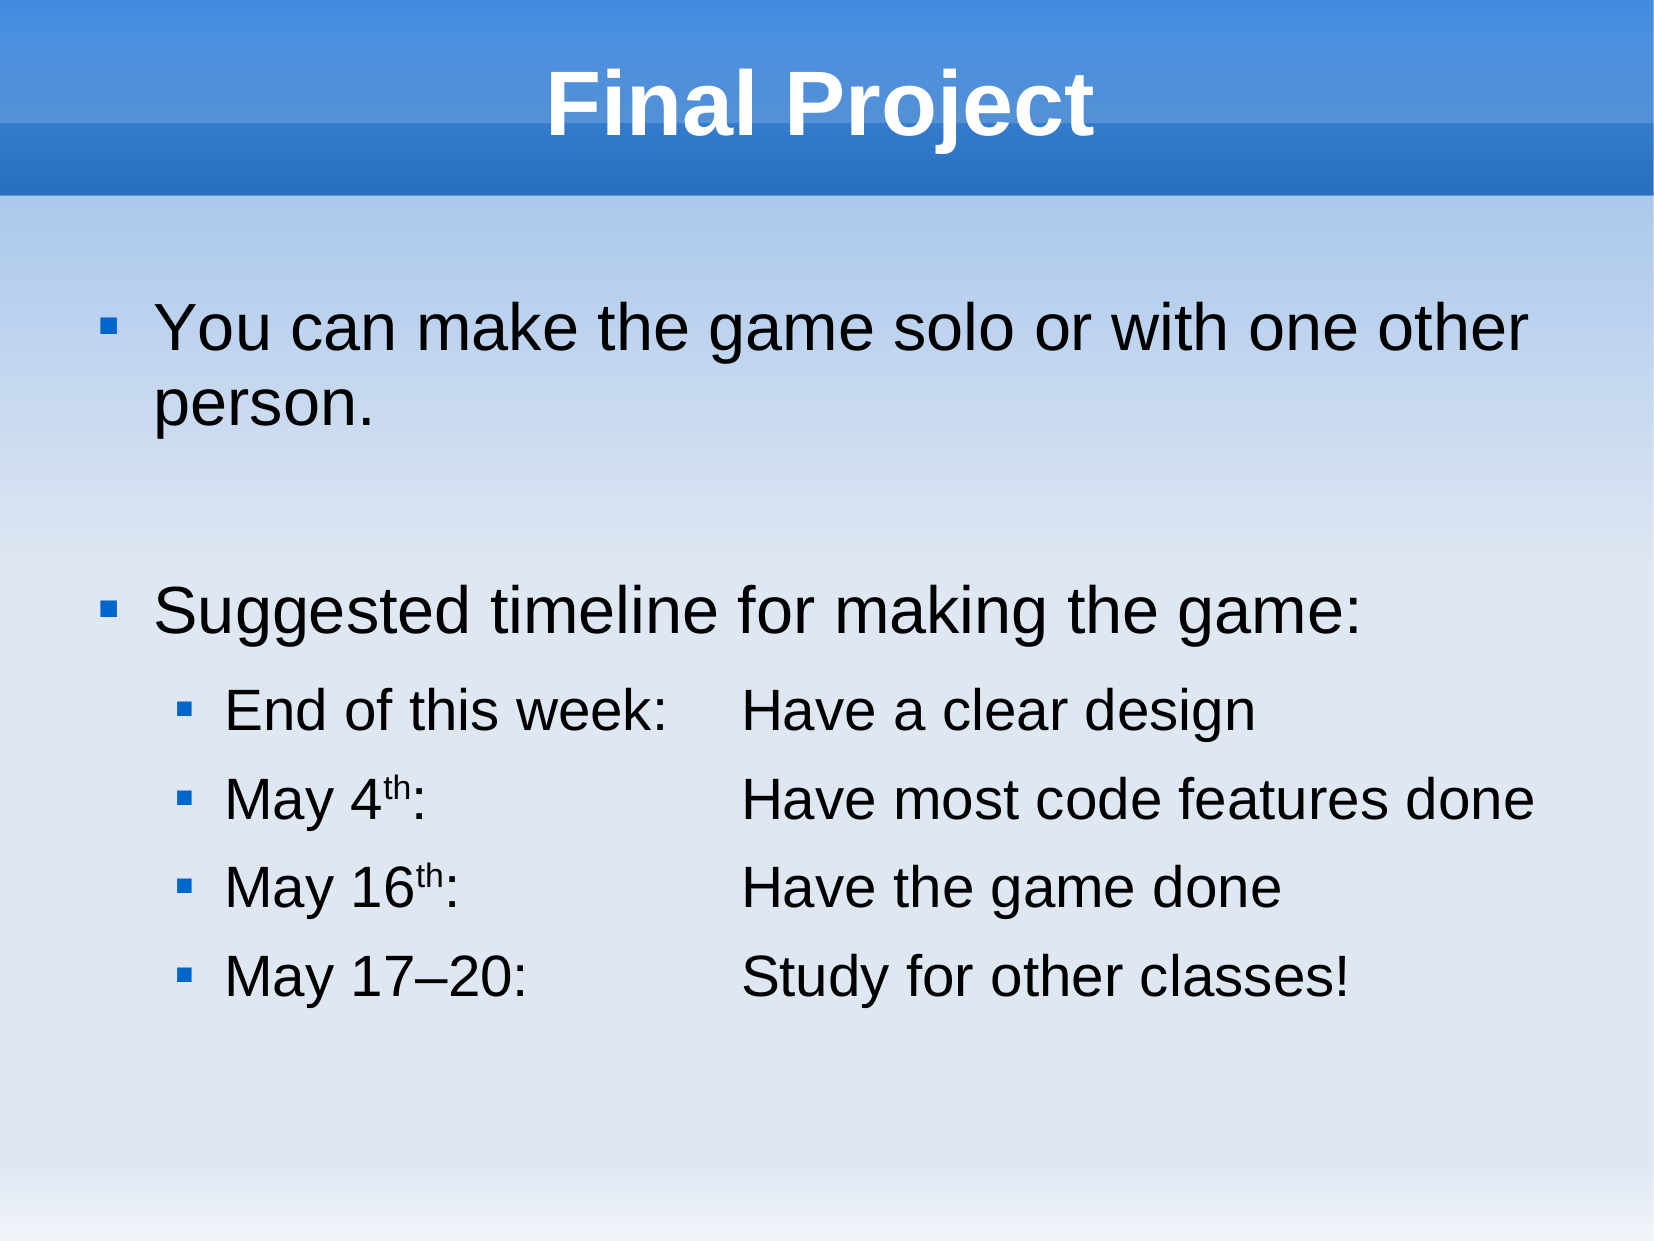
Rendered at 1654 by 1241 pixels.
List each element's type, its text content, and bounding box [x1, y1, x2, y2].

title Final Project [76, 0, 1565, 208]
picture [0, 0, 1654, 1241]
list You can make the game solo or with one other person. Suggested timeline for making the game: End of this week: Have a clear design May 4th: Have most code features done May 16th: Have the game done May 17–20: Study for other classes! [82, 290, 1571, 1109]
